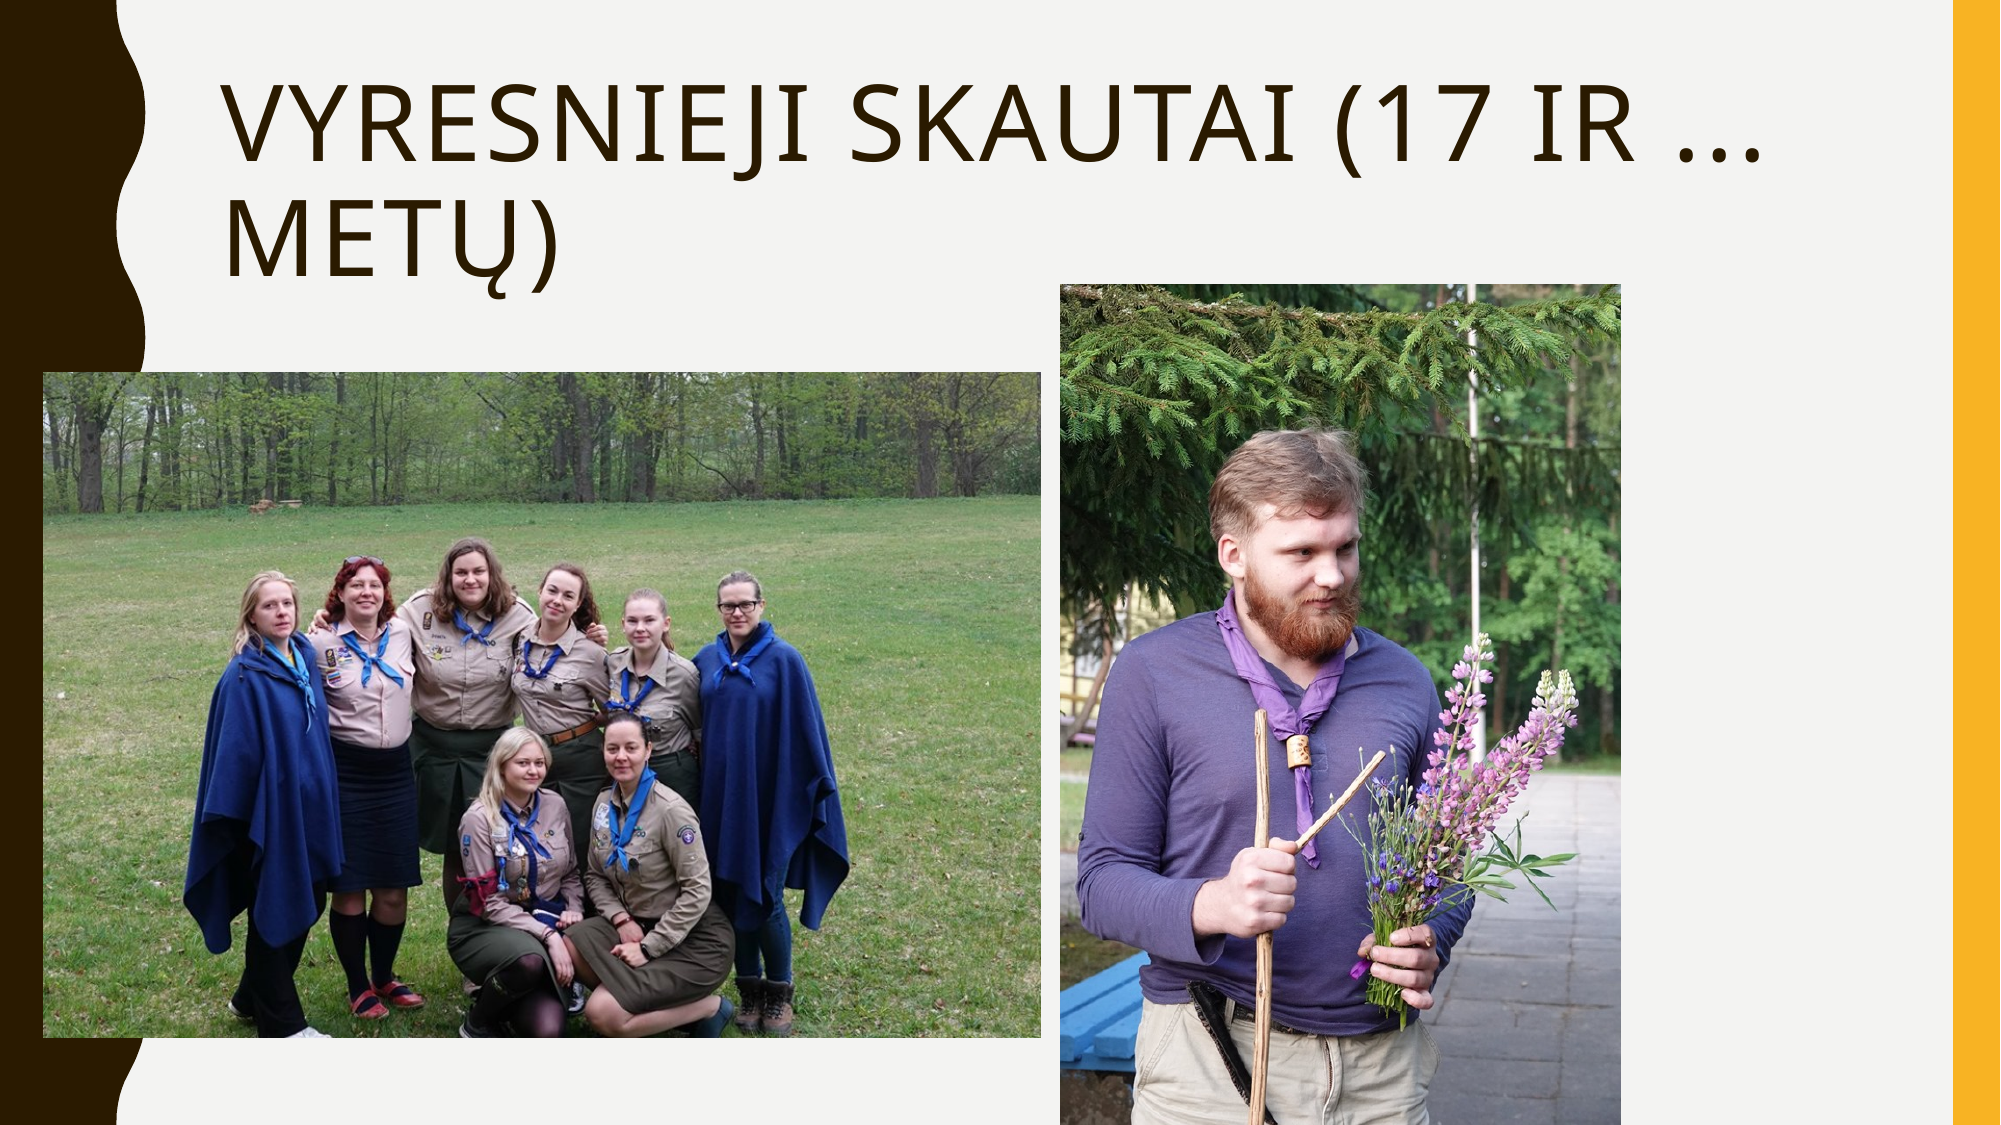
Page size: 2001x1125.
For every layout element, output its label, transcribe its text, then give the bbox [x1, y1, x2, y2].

title Vyresnieji skautai (17 ir ... Metų) [205, 62, 1876, 308]
picture [1060, 284, 1621, 1125]
picture [43, 373, 1041, 1038]
